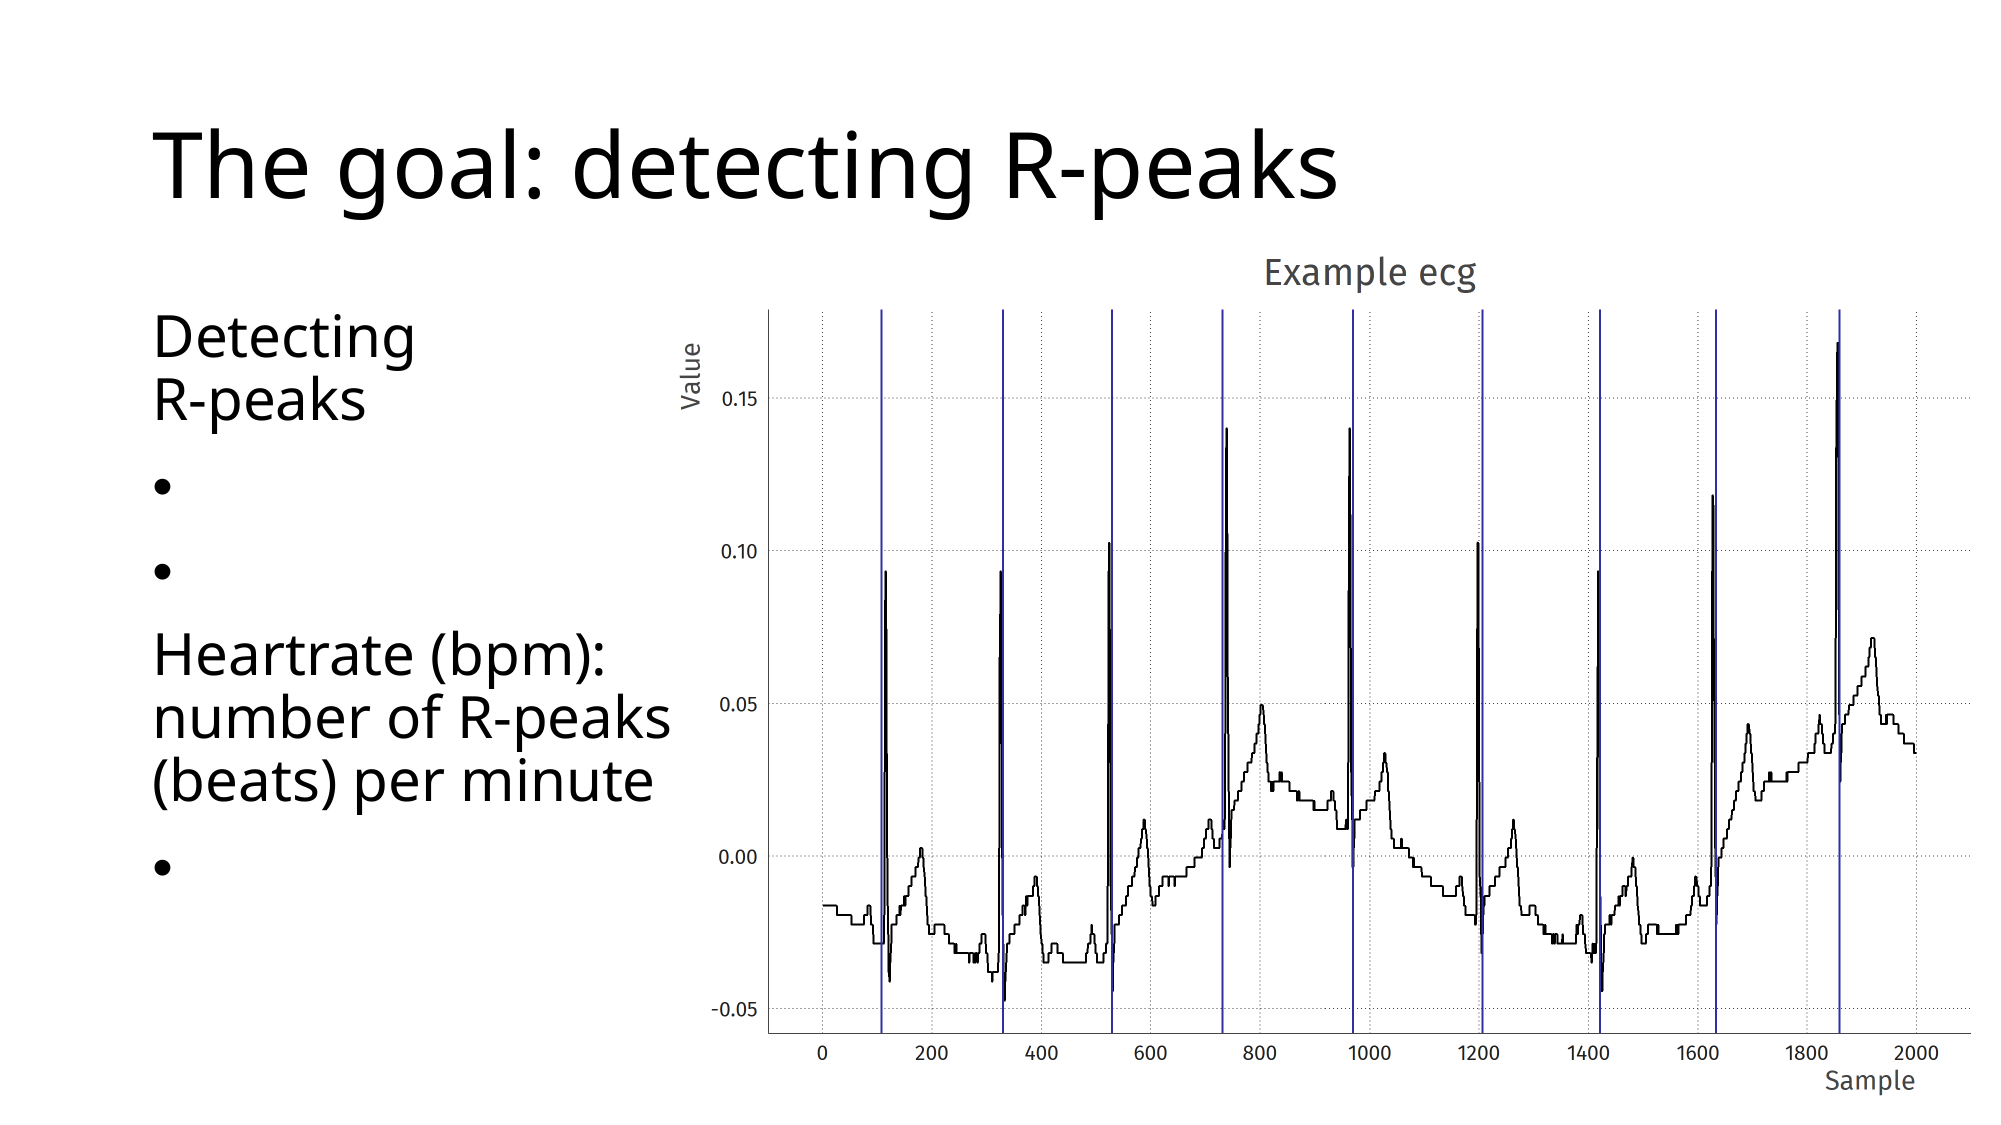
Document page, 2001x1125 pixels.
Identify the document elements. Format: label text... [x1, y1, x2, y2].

picture [650, 224, 2000, 1125]
list Detecting R-peaks Heartrate (bpm): number of R-peaks (beats) per minute [137, 299, 691, 1014]
title The goal: detecting R-peaks [137, 59, 1863, 278]
